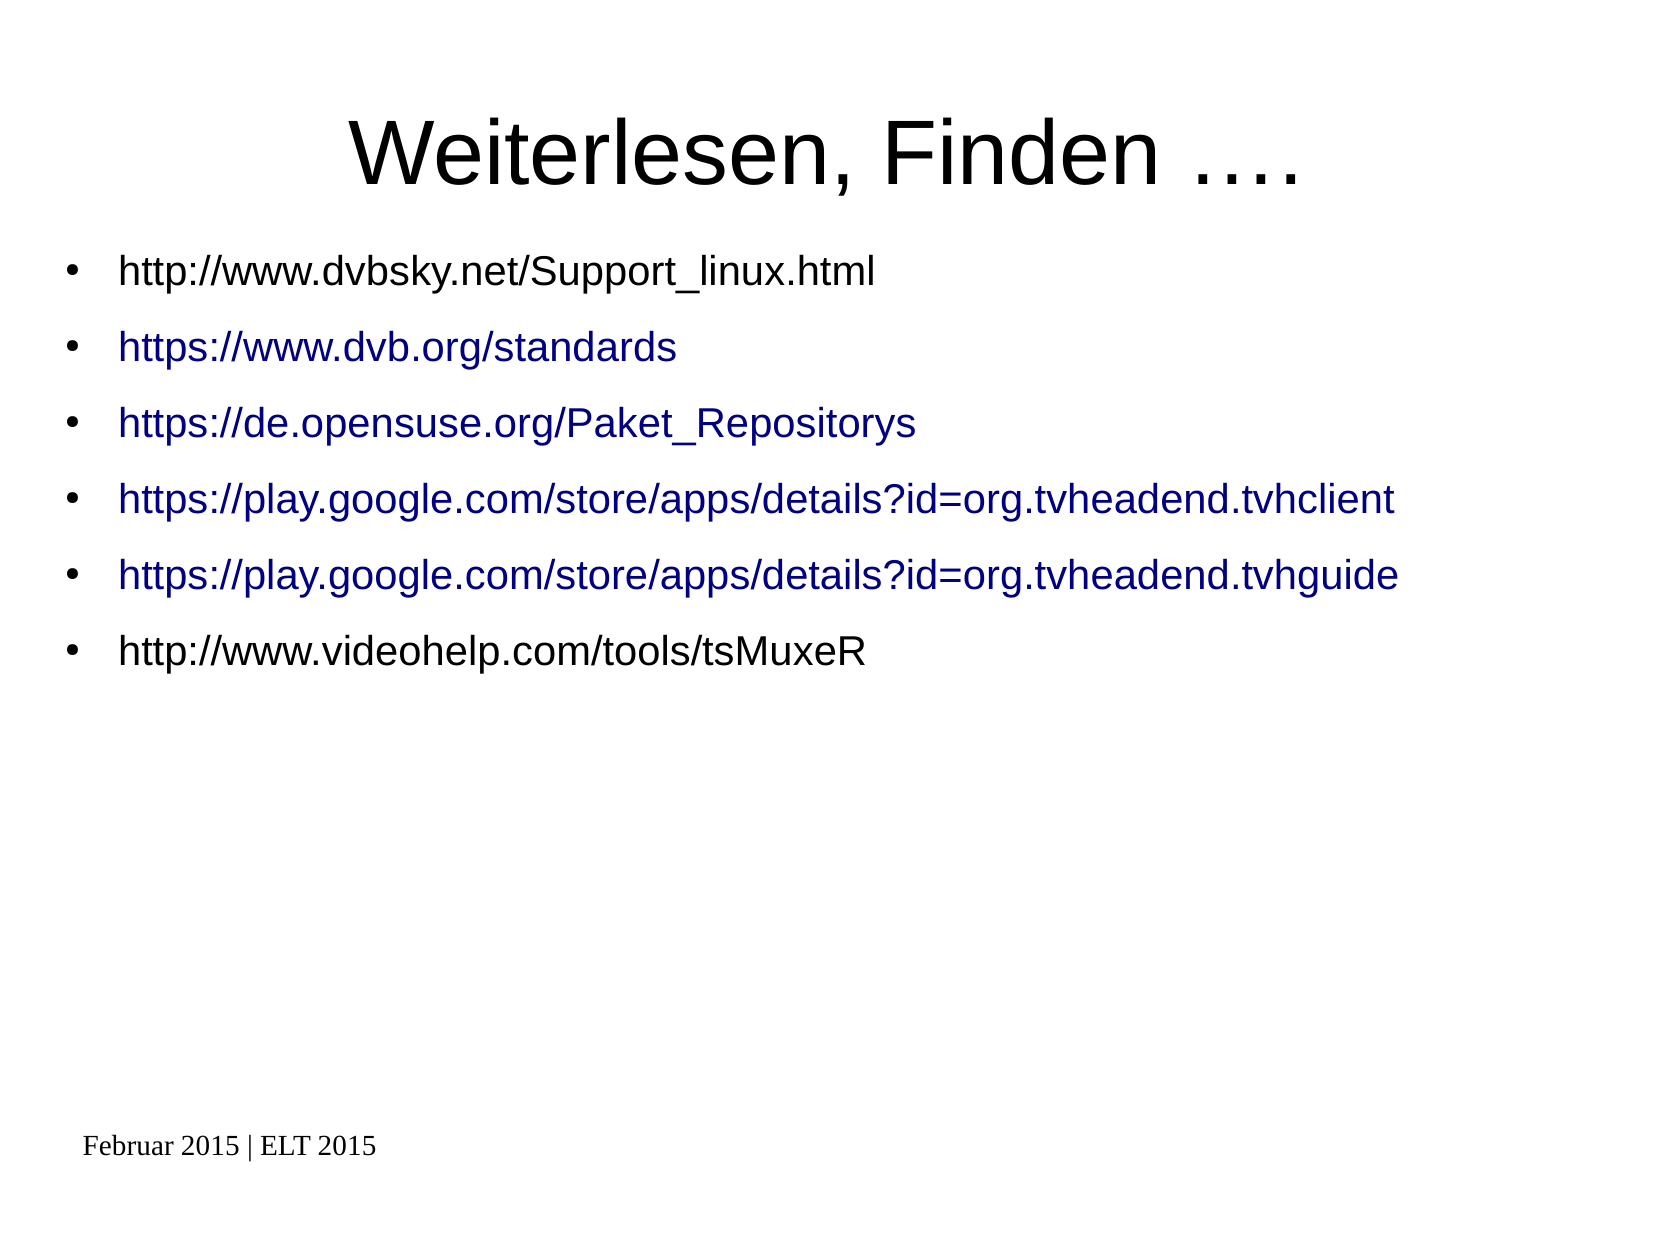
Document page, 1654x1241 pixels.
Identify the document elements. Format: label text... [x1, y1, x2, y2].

title Weiterlesen, Finden …. [82, 49, 1571, 257]
list http://www.dvbsky.net/Support_linux.html https://www.dvb.org/standards https://de.opensuse.org/Paket_Repositorys https://play.google.com/store/apps/details?id=org.tvheadend.tvhclient https://play.google.com/store/apps/details?id=org.tvheadend.tvhguide http://www.videohelp.com/tools/tsMuxeR [47, 248, 1536, 968]
